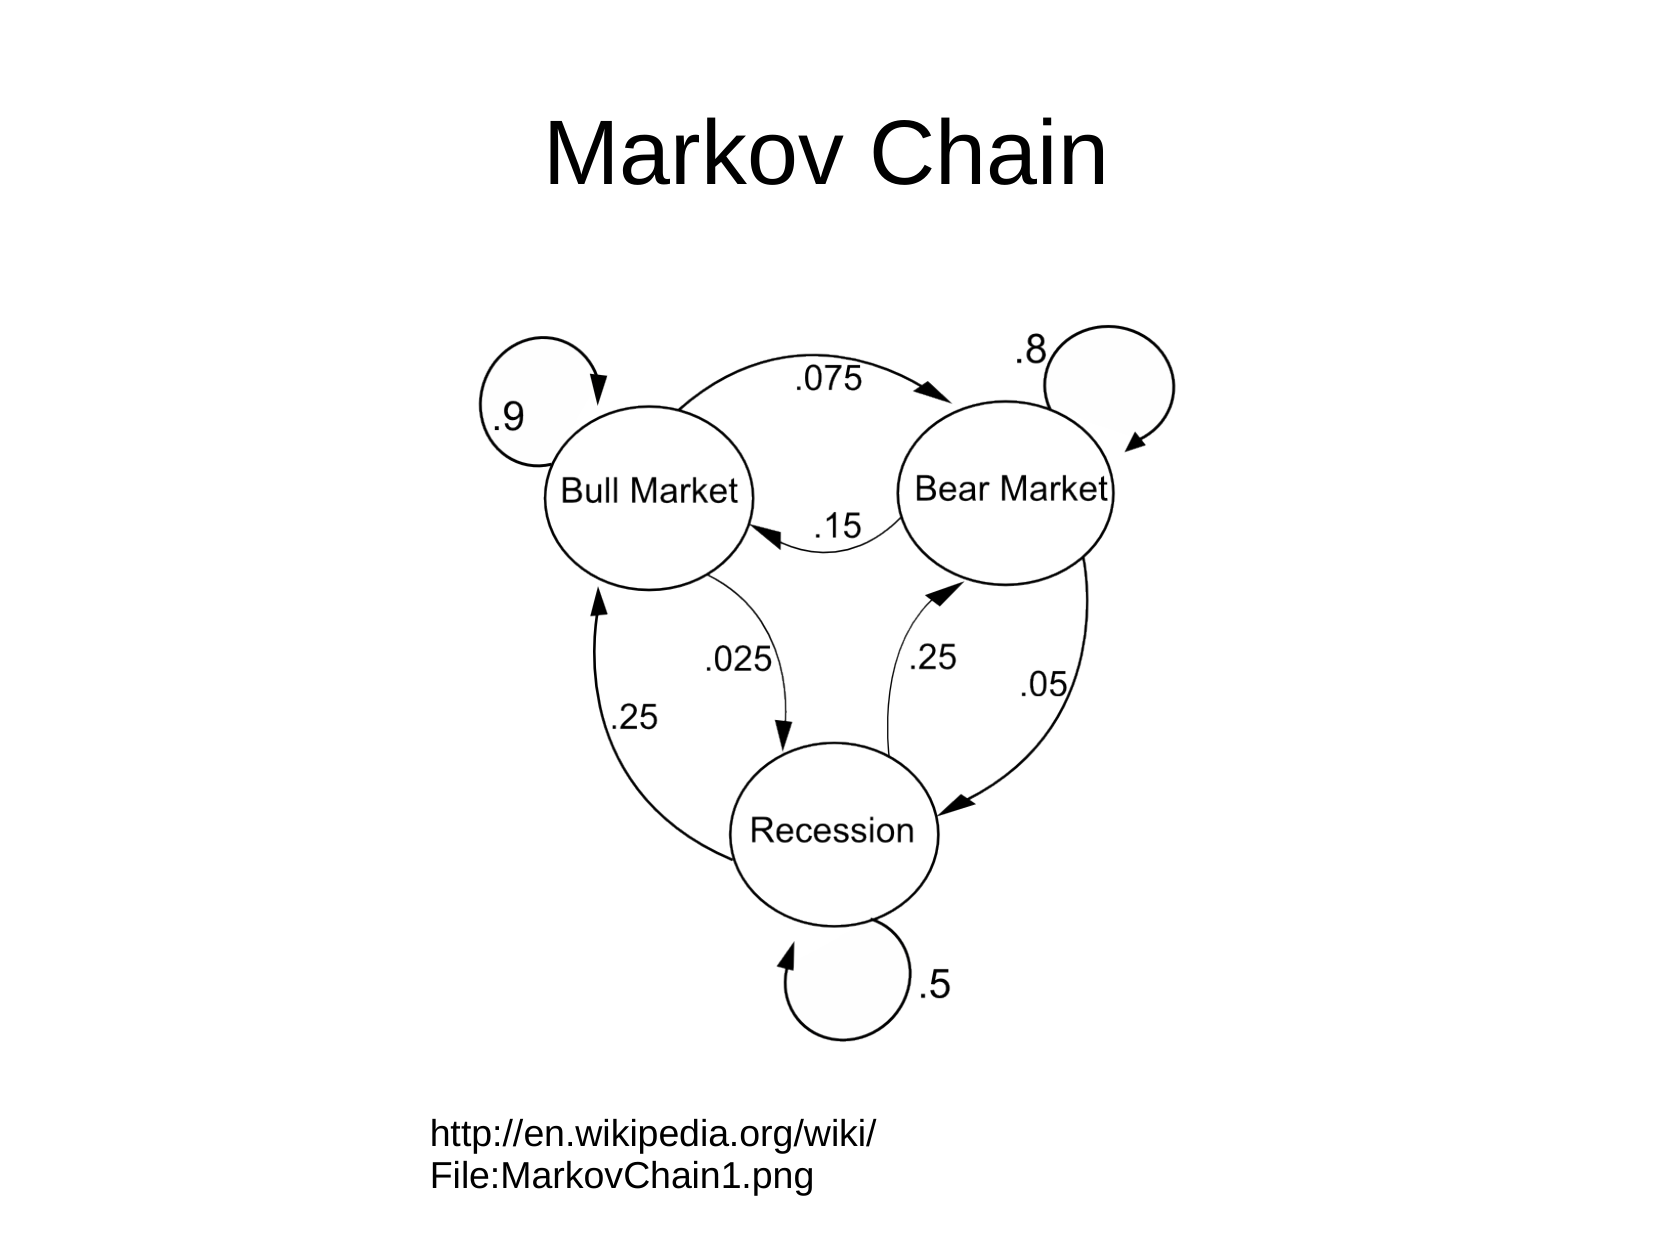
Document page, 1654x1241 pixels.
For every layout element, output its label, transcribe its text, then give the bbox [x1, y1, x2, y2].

picture [468, 290, 1185, 1105]
text_box http://en.wikipedia.org/wiki/File:MarkovChain1.png [415, 1105, 1276, 1163]
title Markov Chain [82, 49, 1571, 257]
